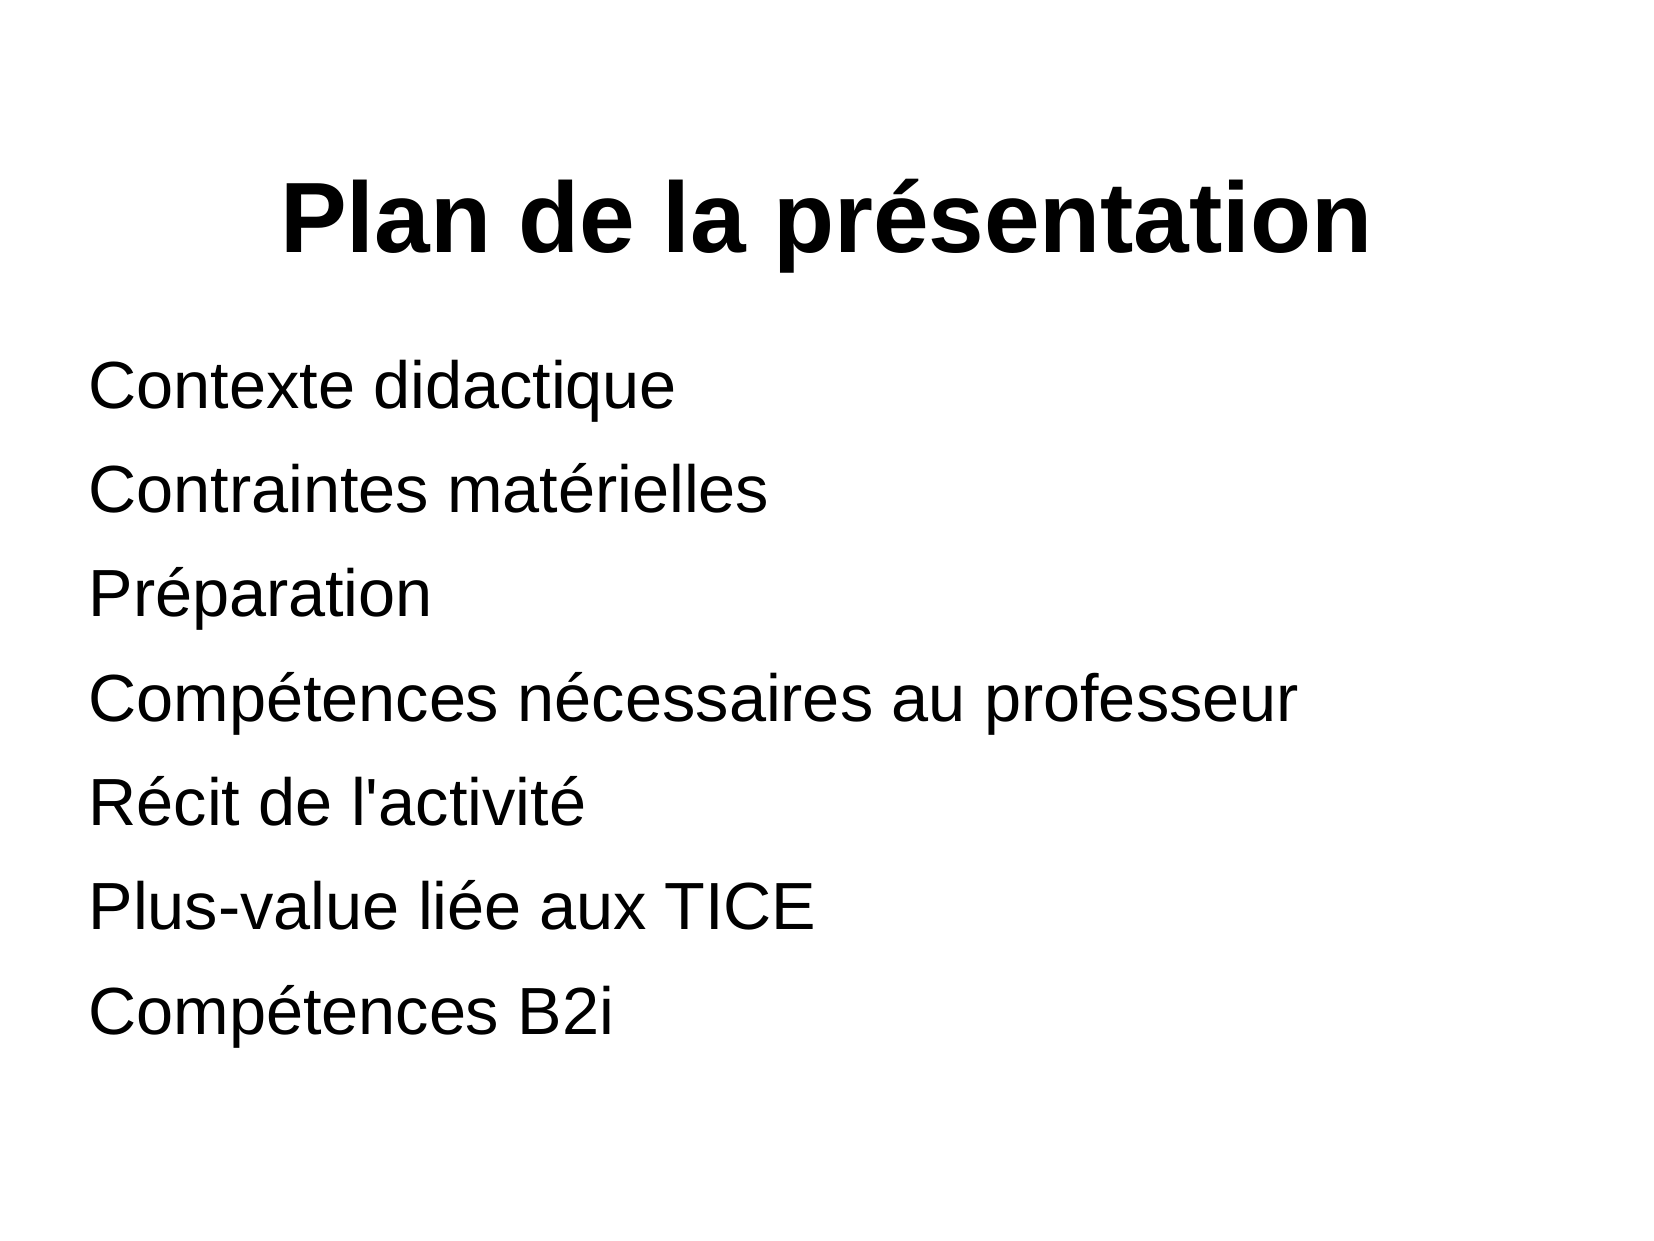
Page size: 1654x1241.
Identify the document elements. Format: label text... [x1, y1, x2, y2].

list Contexte didactique Contraintes matérielles Préparation Compétences nécessaires au professeur Récit de l'activité Plus-value liée aux TICE Compétences B2i [88, 347, 1577, 1152]
title Plan de la présentation [82, 30, 1571, 276]
